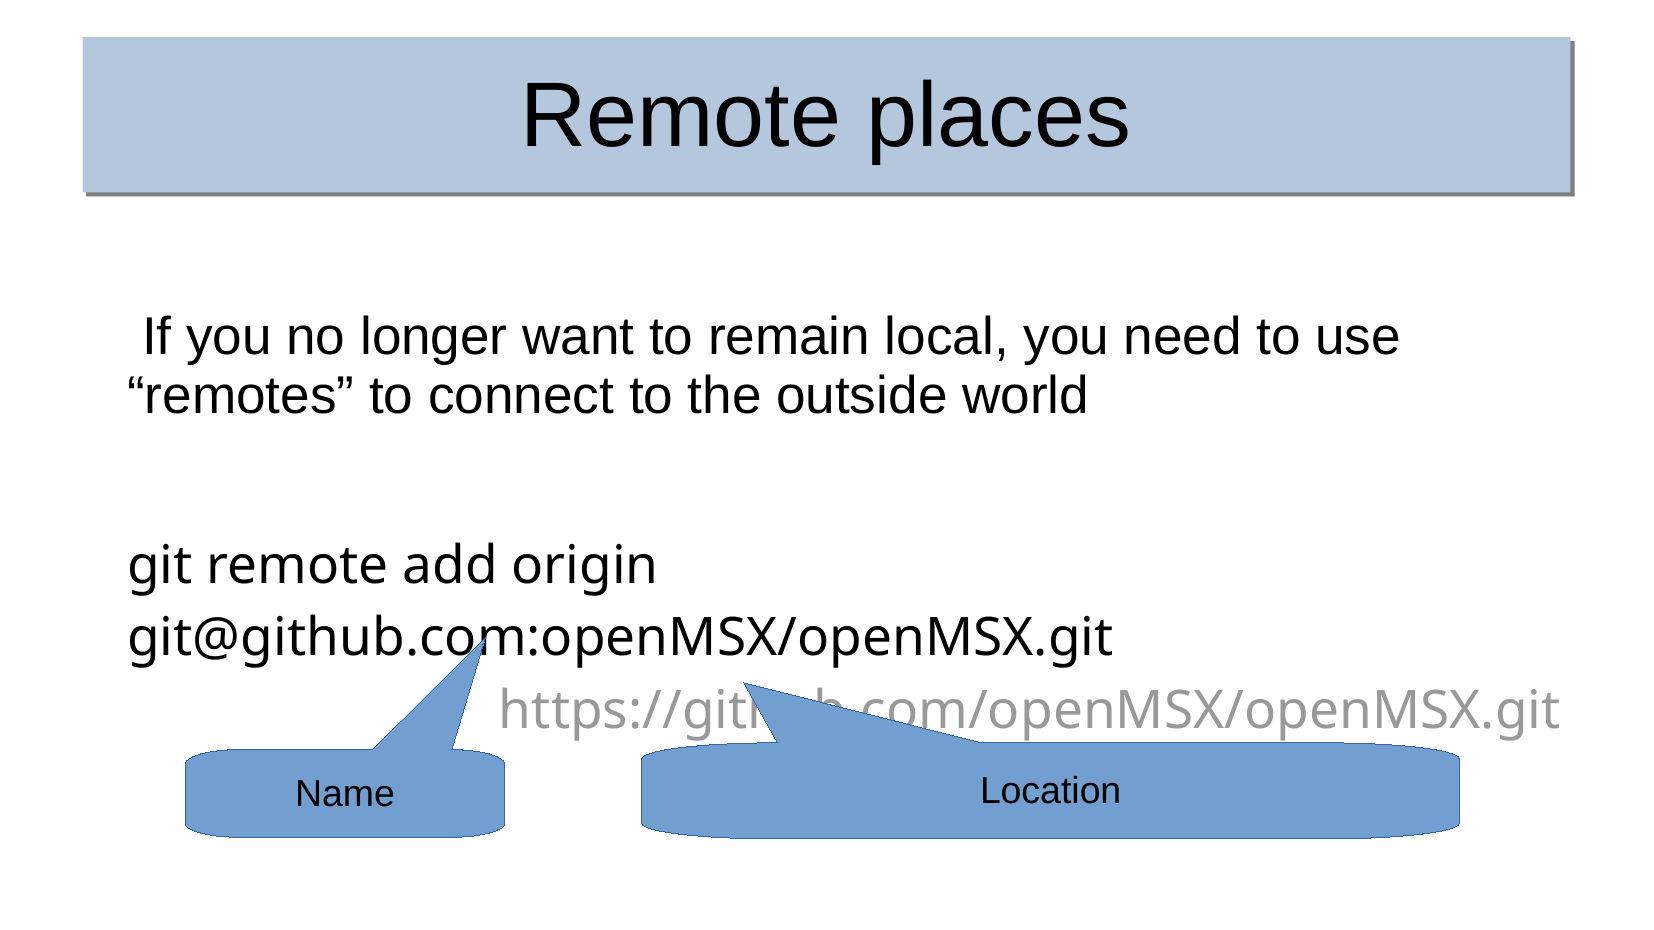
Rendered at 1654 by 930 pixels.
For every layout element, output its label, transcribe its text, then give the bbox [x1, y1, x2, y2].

text_box Name [185, 637, 505, 838]
list If you no longer want to remain local, you need to use “remotes” to connect to the outside world git remote add origin git@github.com:openMSX/openMSX.git https://github.com/openMSX/openMSX.git [127, 217, 1568, 757]
title Remote places [82, 37, 1571, 193]
text_box Location [641, 682, 1460, 839]
